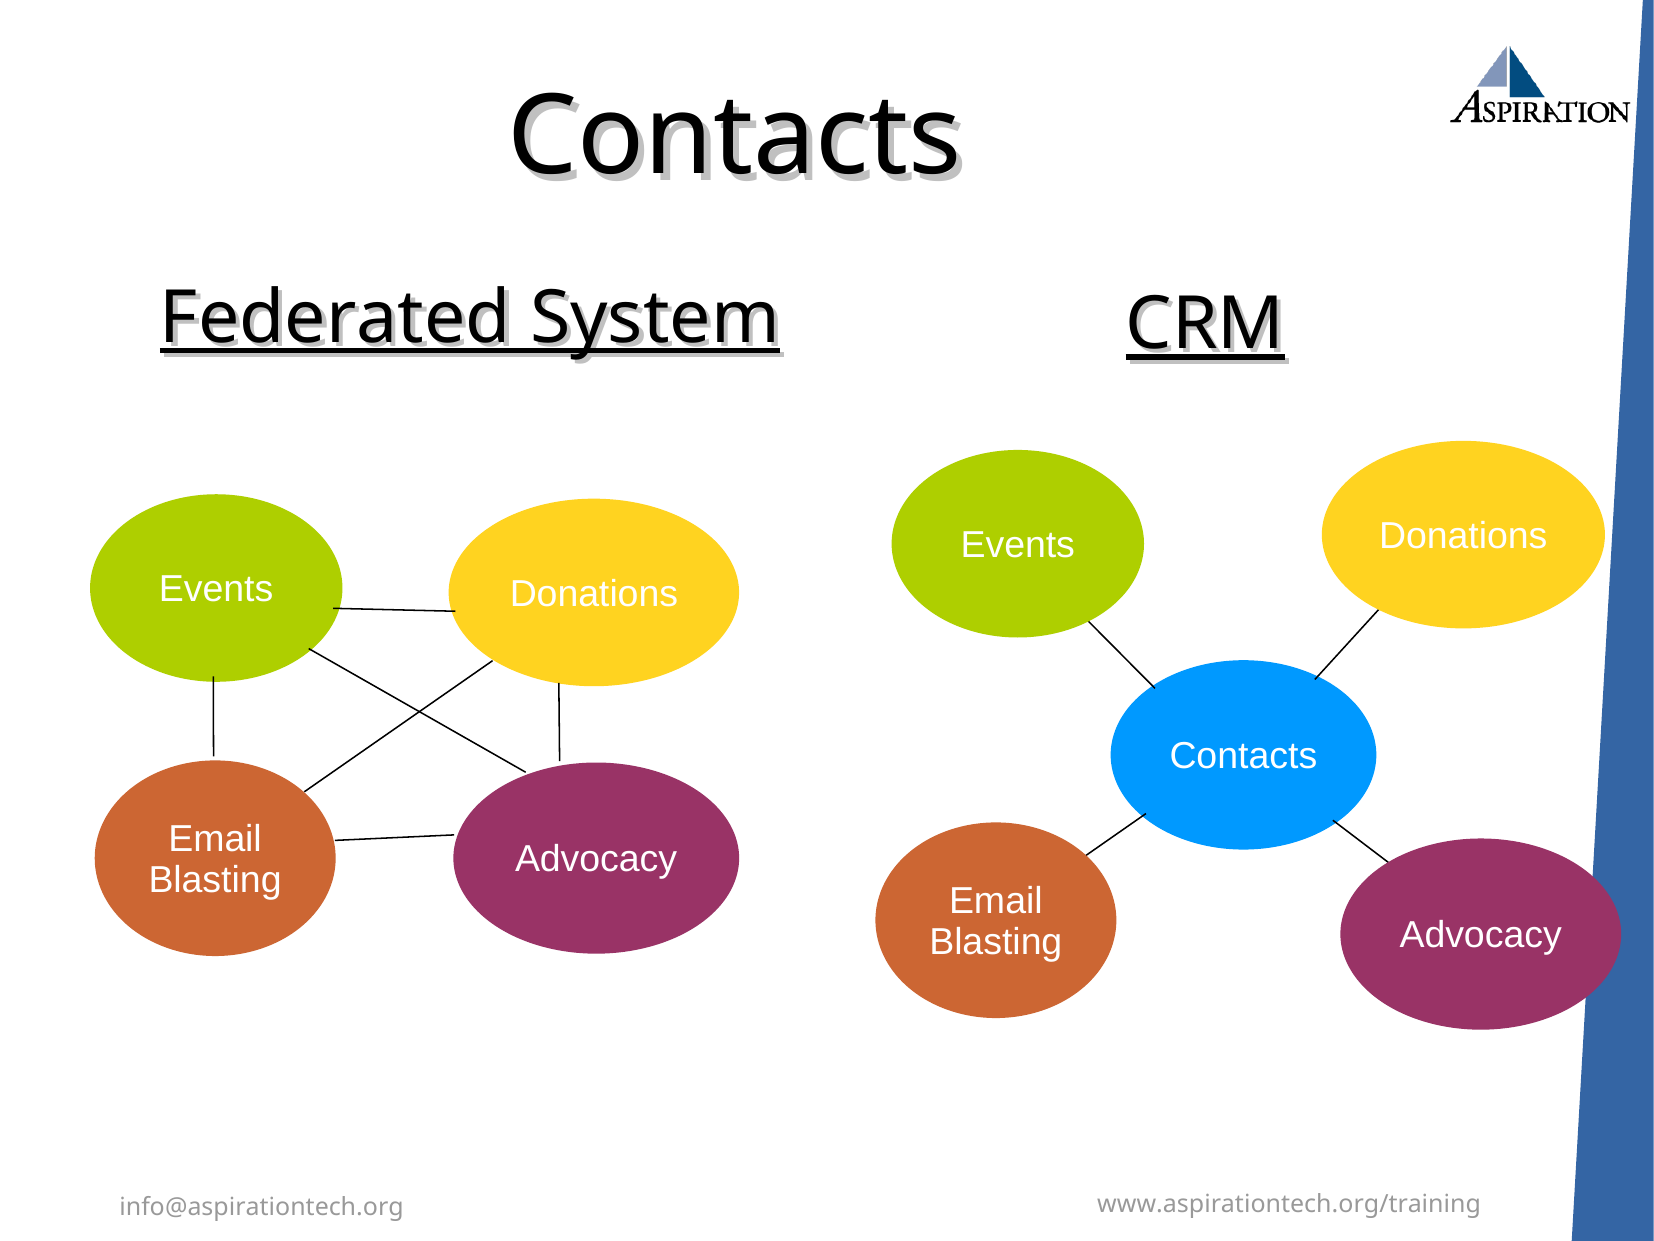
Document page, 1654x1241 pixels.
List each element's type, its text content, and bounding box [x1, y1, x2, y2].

title Contacts [54, 21, 1415, 227]
picture [1450, 46, 1631, 132]
text_box Advocacy [1366, 990, 1595, 1030]
list CRM [1020, 270, 1621, 990]
text_box Events [891, 449, 1020, 638]
list Federated System [54, 263, 807, 983]
text_box Email Blasting [875, 822, 1081, 1019]
